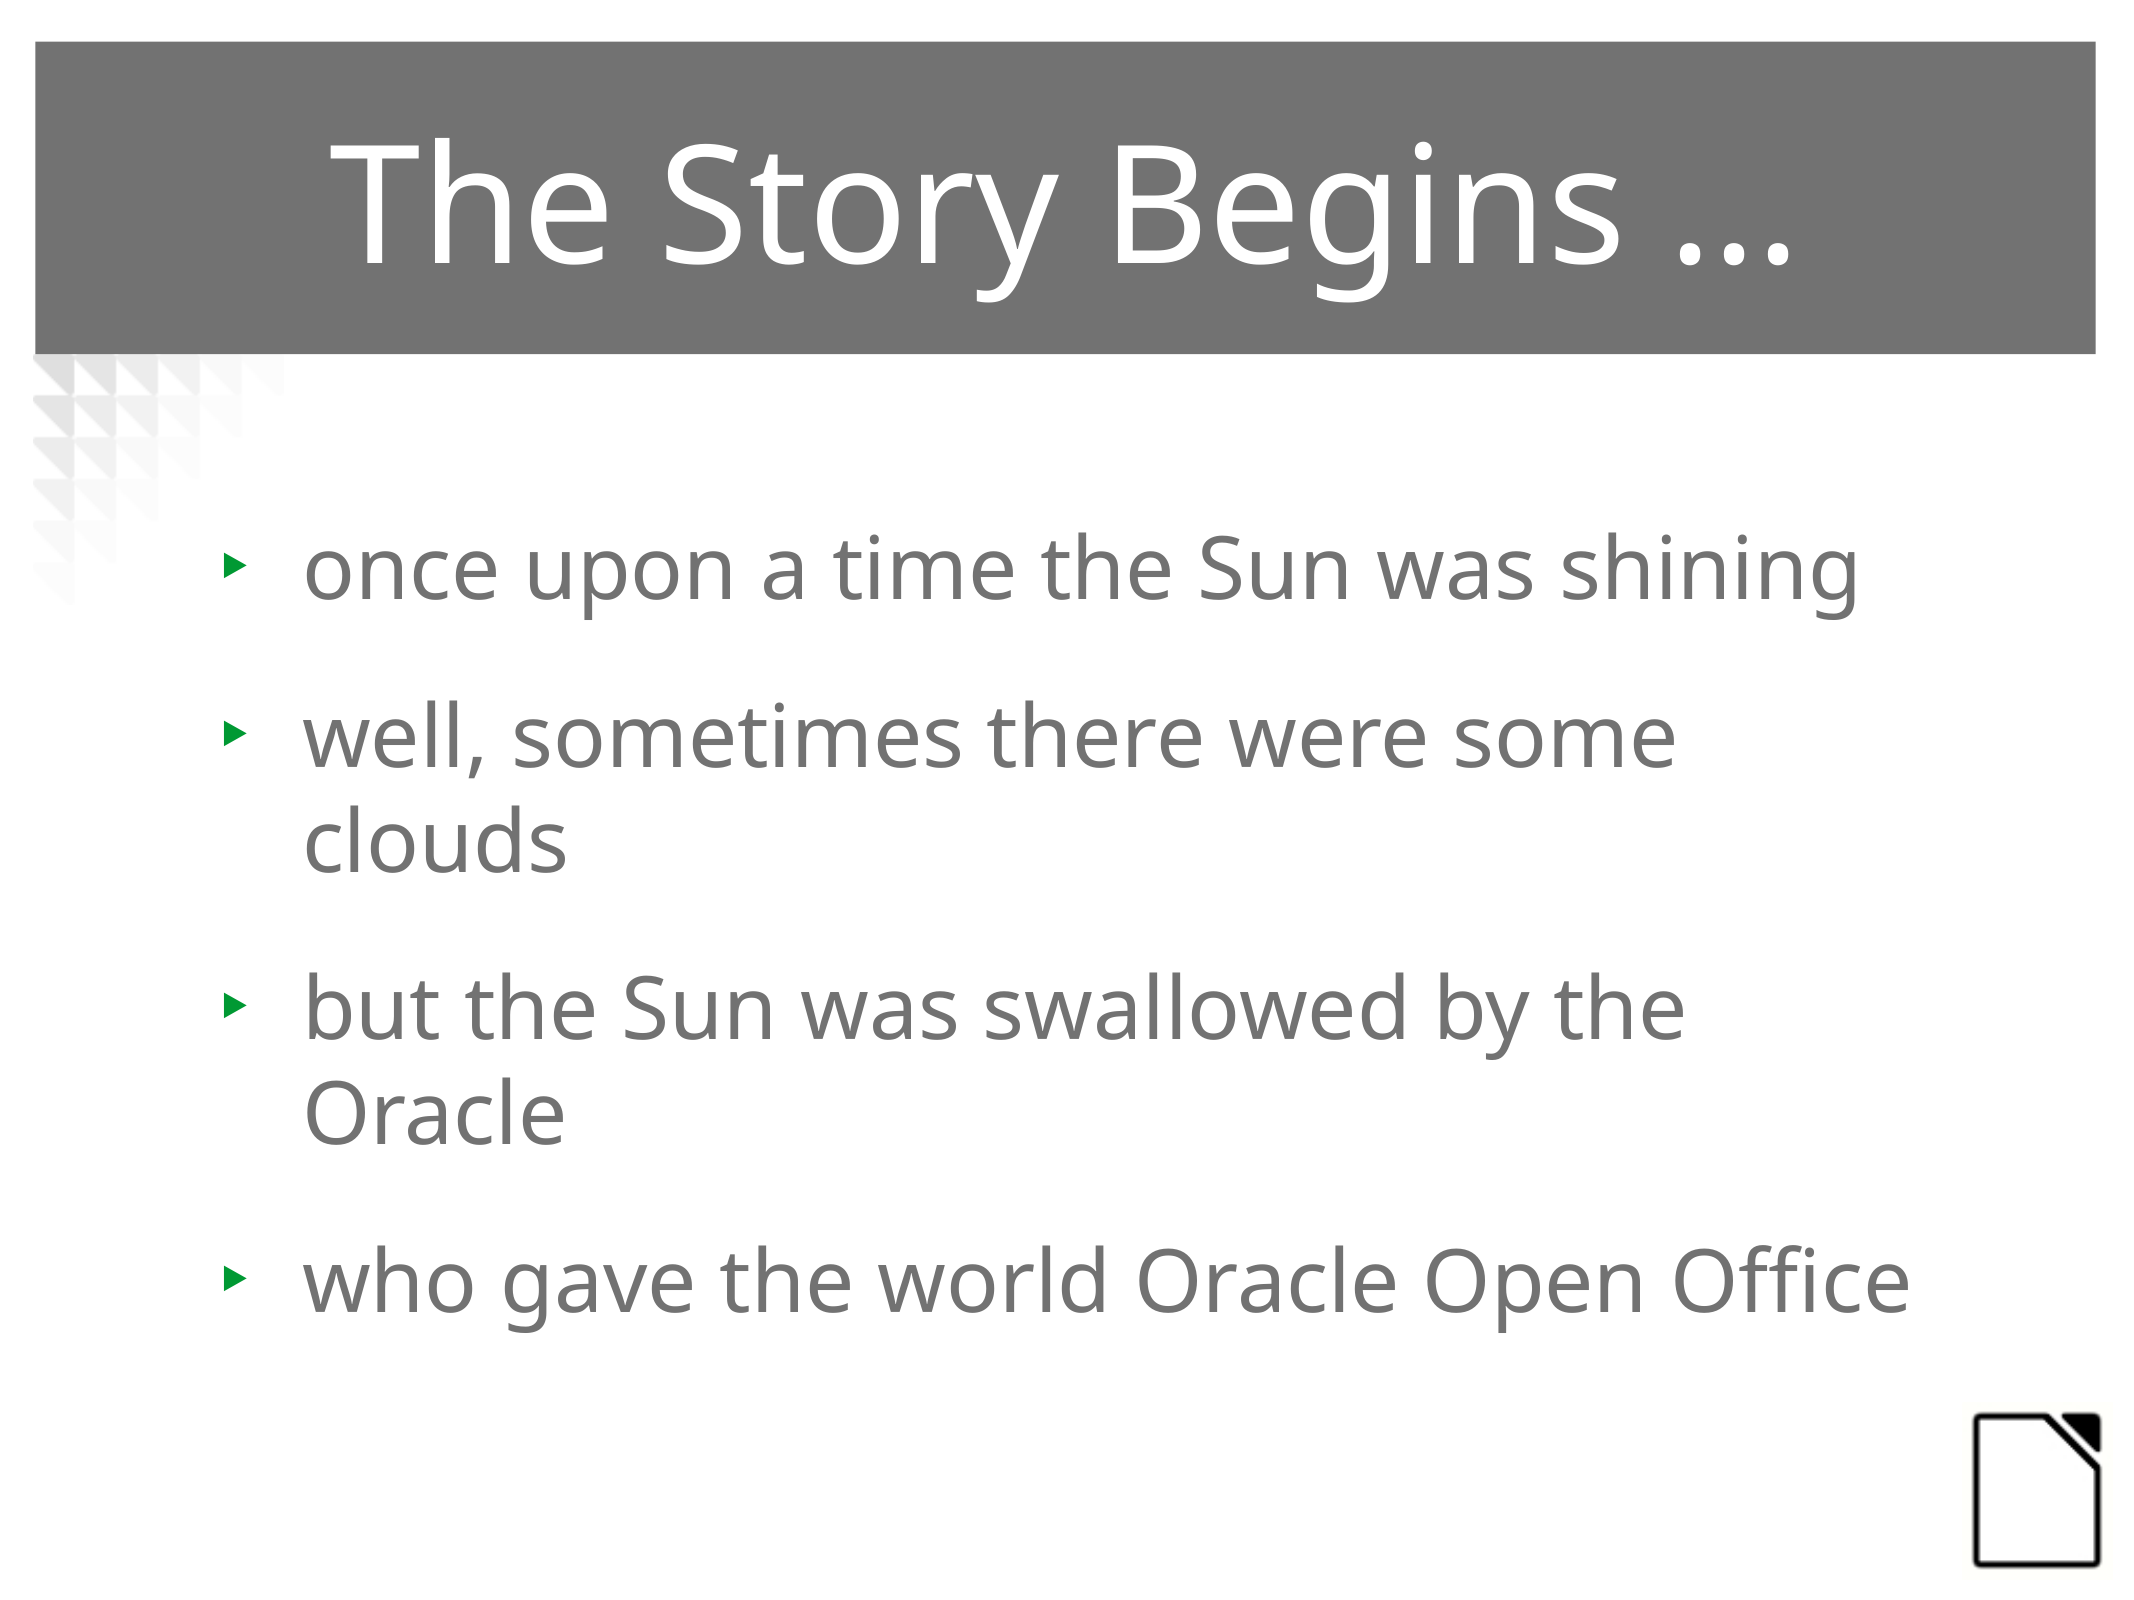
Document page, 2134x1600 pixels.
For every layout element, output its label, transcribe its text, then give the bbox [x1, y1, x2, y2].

picture [33, 354, 284, 605]
picture [1962, 1402, 2113, 1580]
list once upon a time the Sun was shining well, sometimes there were some clouds but the Sun was swallowed by the Oracle who gave the world Oracle Open Office [208, 375, 1925, 1467]
title The Story Begins ... [35, 41, 2096, 355]
